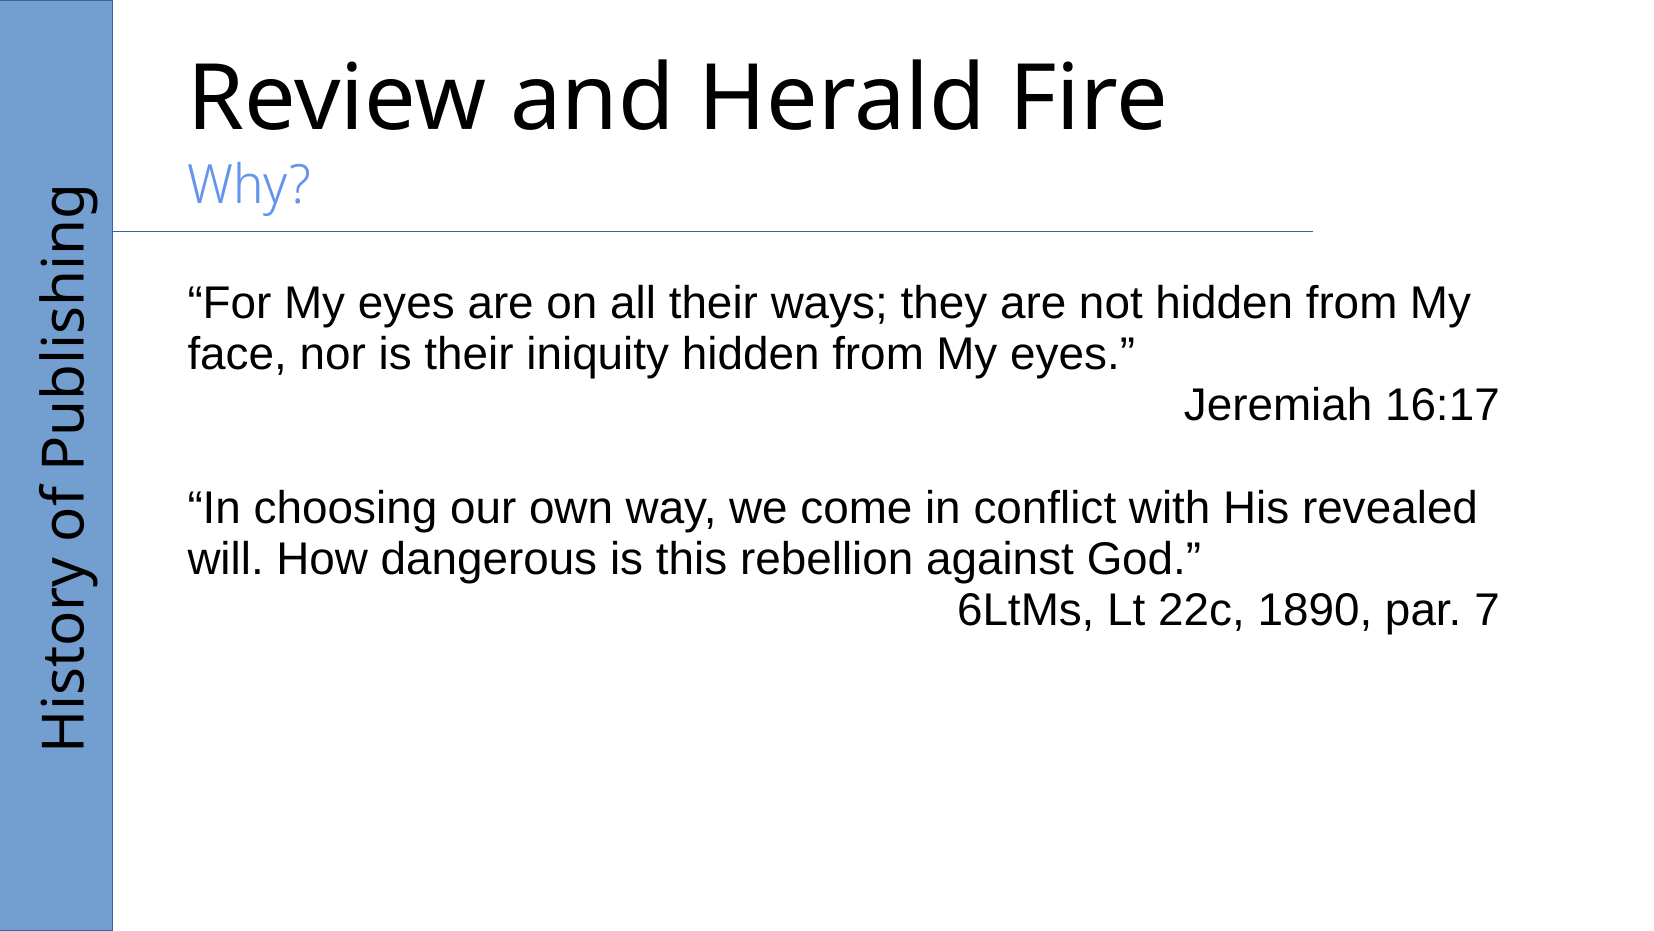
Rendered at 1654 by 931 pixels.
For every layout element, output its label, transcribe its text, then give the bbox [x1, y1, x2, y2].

text_box History of Publishing [13, 37, 105, 901]
title Review and Herald Fire [187, 33, 1571, 125]
title Why? [187, 125, 1571, 239]
text_box “For My eyes are on all their ways; they are not hidden from My face, nor is their iniquity hidden from My eyes.” Jeremiah 16:17 “In choosing our own way, we come in conflict with His revealed will. How dangerous is this rebellion against God.” 6LtMs, Lt 22c, 1890, par. 7 [187, 276, 1501, 865]
text_box [0, 0, 113, 931]
